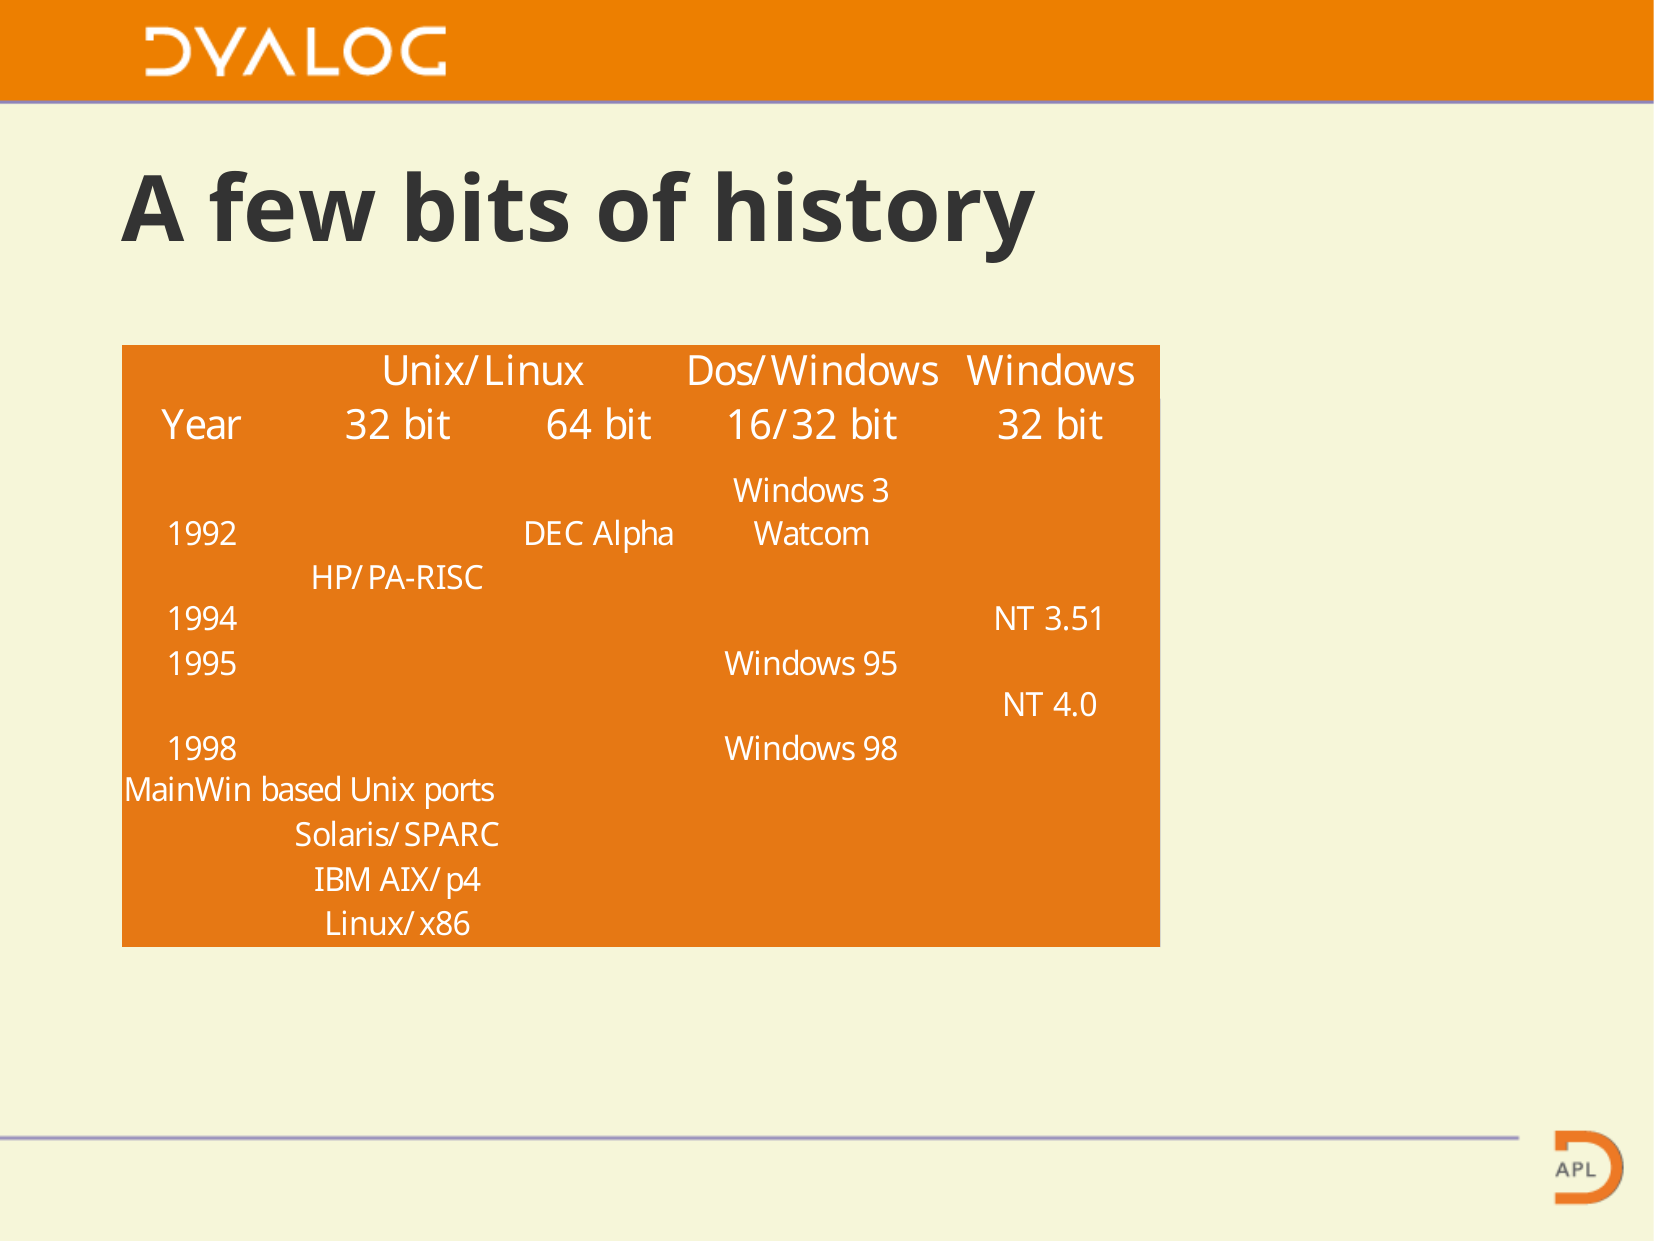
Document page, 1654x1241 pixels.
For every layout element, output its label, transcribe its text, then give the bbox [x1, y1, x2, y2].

picture [0, 0, 1654, 1241]
title A few bits of history [121, 102, 1534, 311]
chart [121, 344, 1547, 1027]
